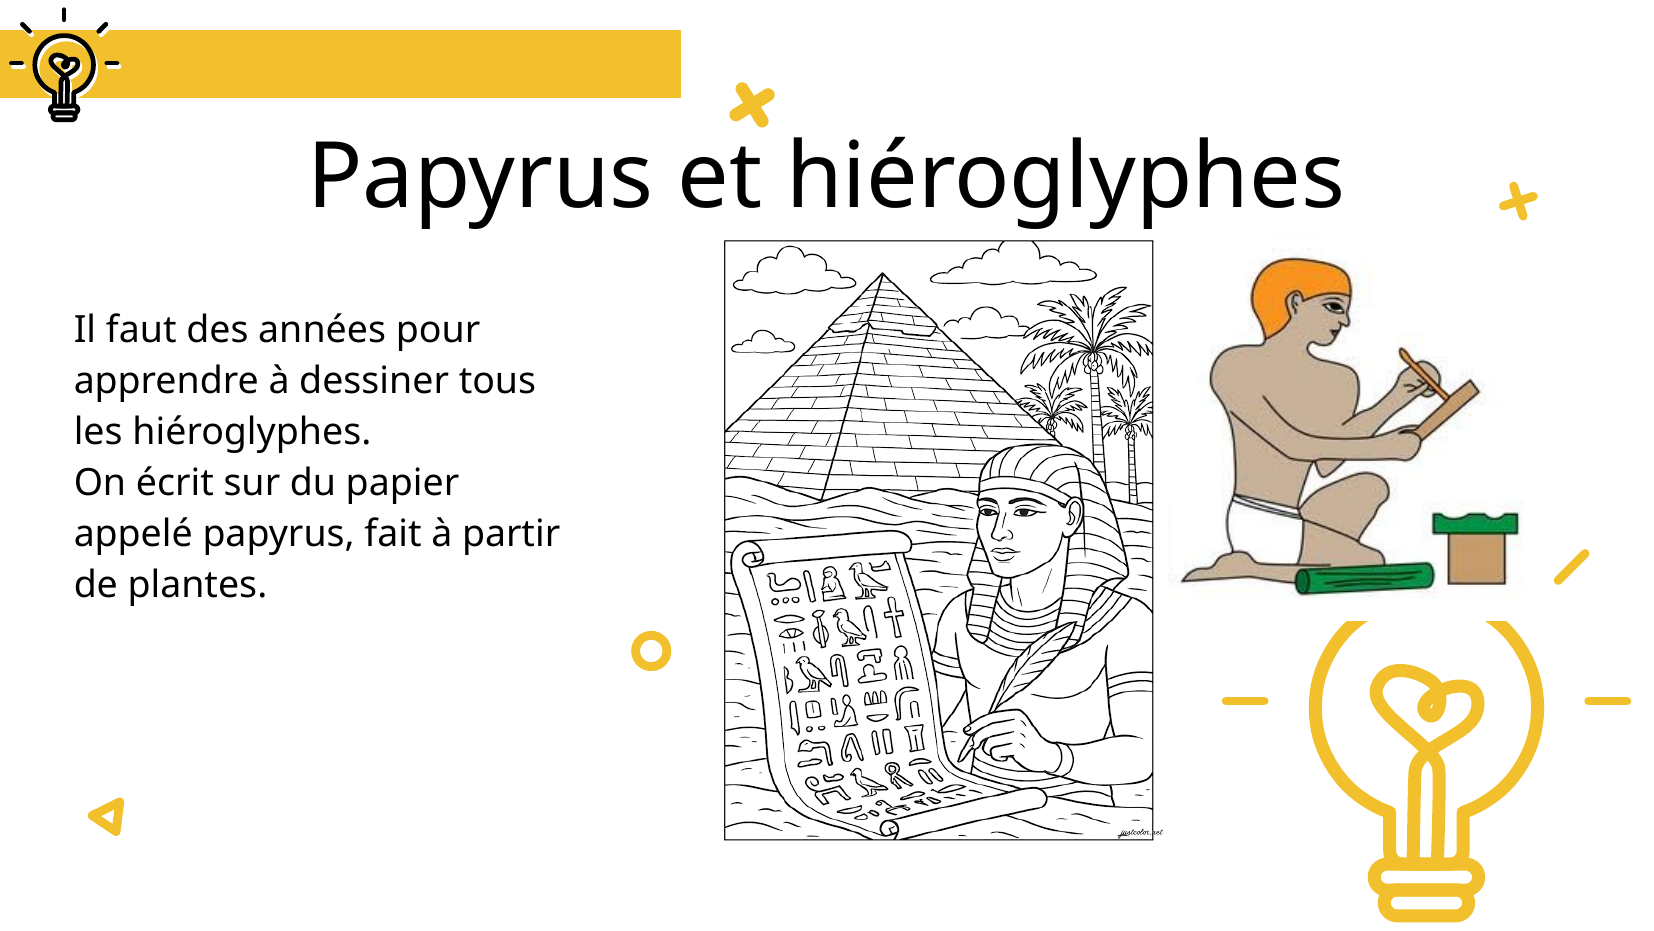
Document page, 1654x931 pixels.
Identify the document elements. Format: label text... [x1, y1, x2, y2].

picture [708, 236, 1534, 843]
title Papyrus et hiéroglyphes [82, 94, 1571, 250]
text_box Il faut des années pour apprendre à dessiner tous les hiéroglyphes. On écrit sur du papier appelé papyrus, fait à partir de plantes. [59, 295, 591, 768]
